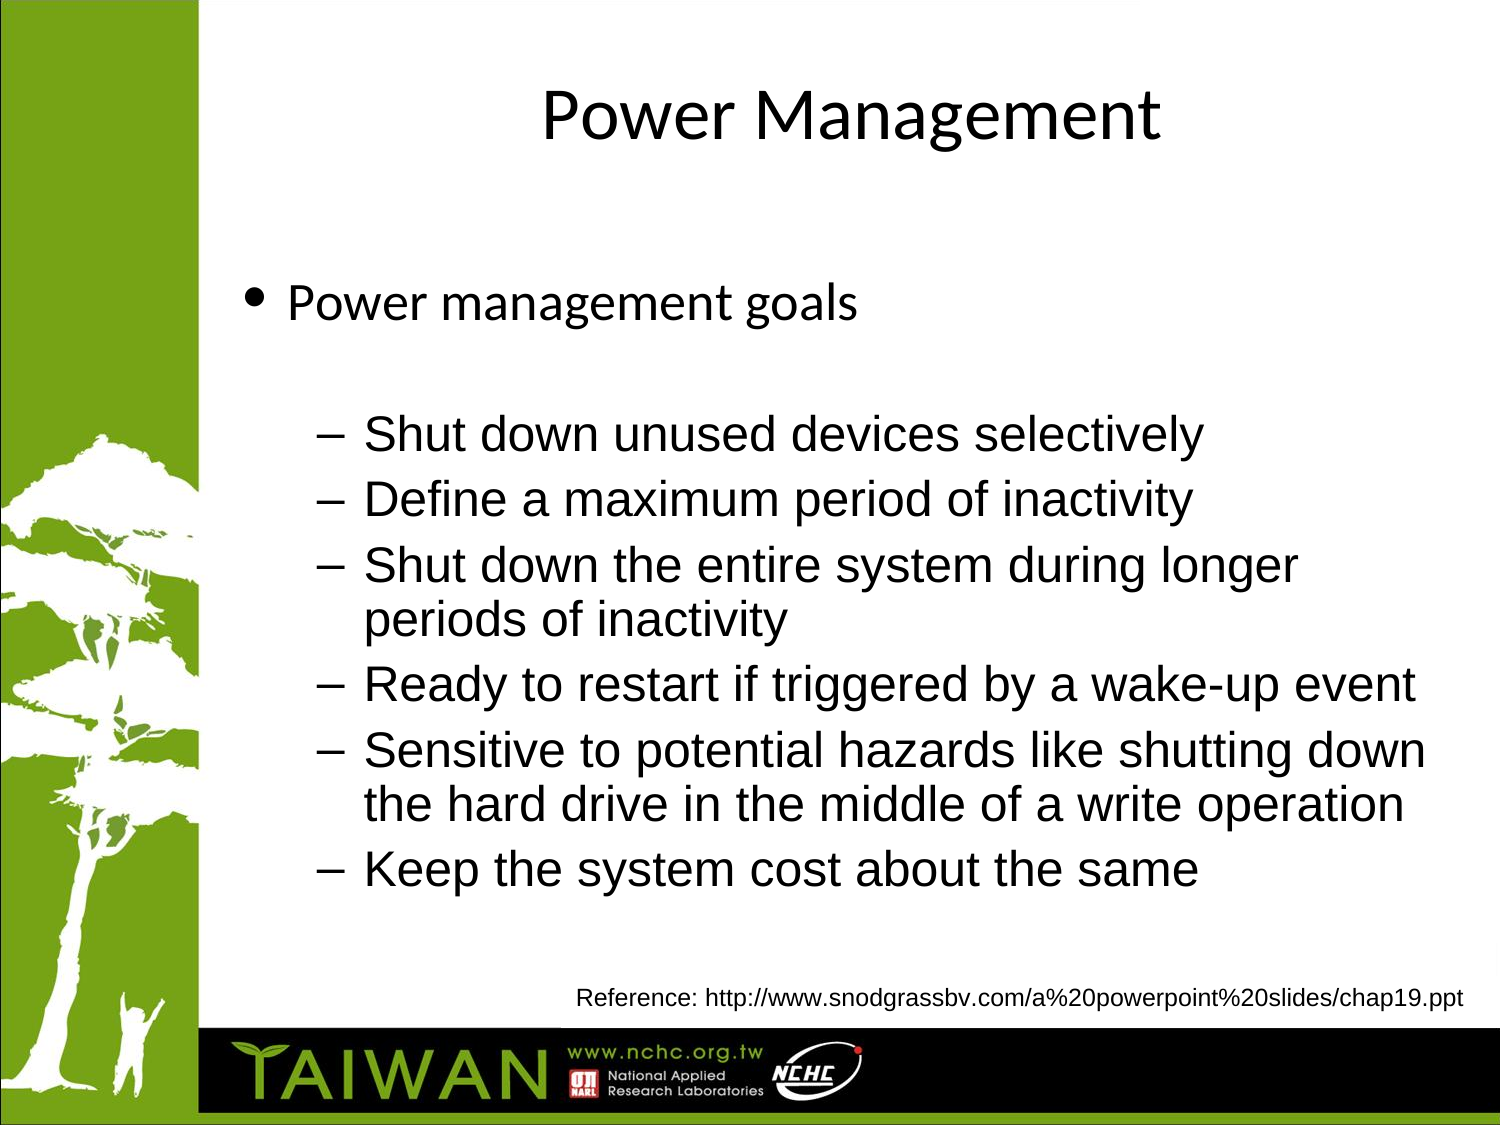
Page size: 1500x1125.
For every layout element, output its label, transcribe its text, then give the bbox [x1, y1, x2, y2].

list Power management goals Shut down unused devices selectively Define a maximum period of inactivity Shut down the entire system during longer periods of inactivity Ready to restart if triggered by a wake-up event Sensitive to potential hazards like shutting down the hard drive in the middle of a write operation Keep the system cost about the same [226, 265, 1459, 922]
title Power Management [331, 40, 1395, 166]
table_header Reference: http://www.snodgrassbv.com/a%20powerpoint%20slides/chap19.ppt [561, 976, 1500, 1028]
picture [0, 0, 1500, 1125]
